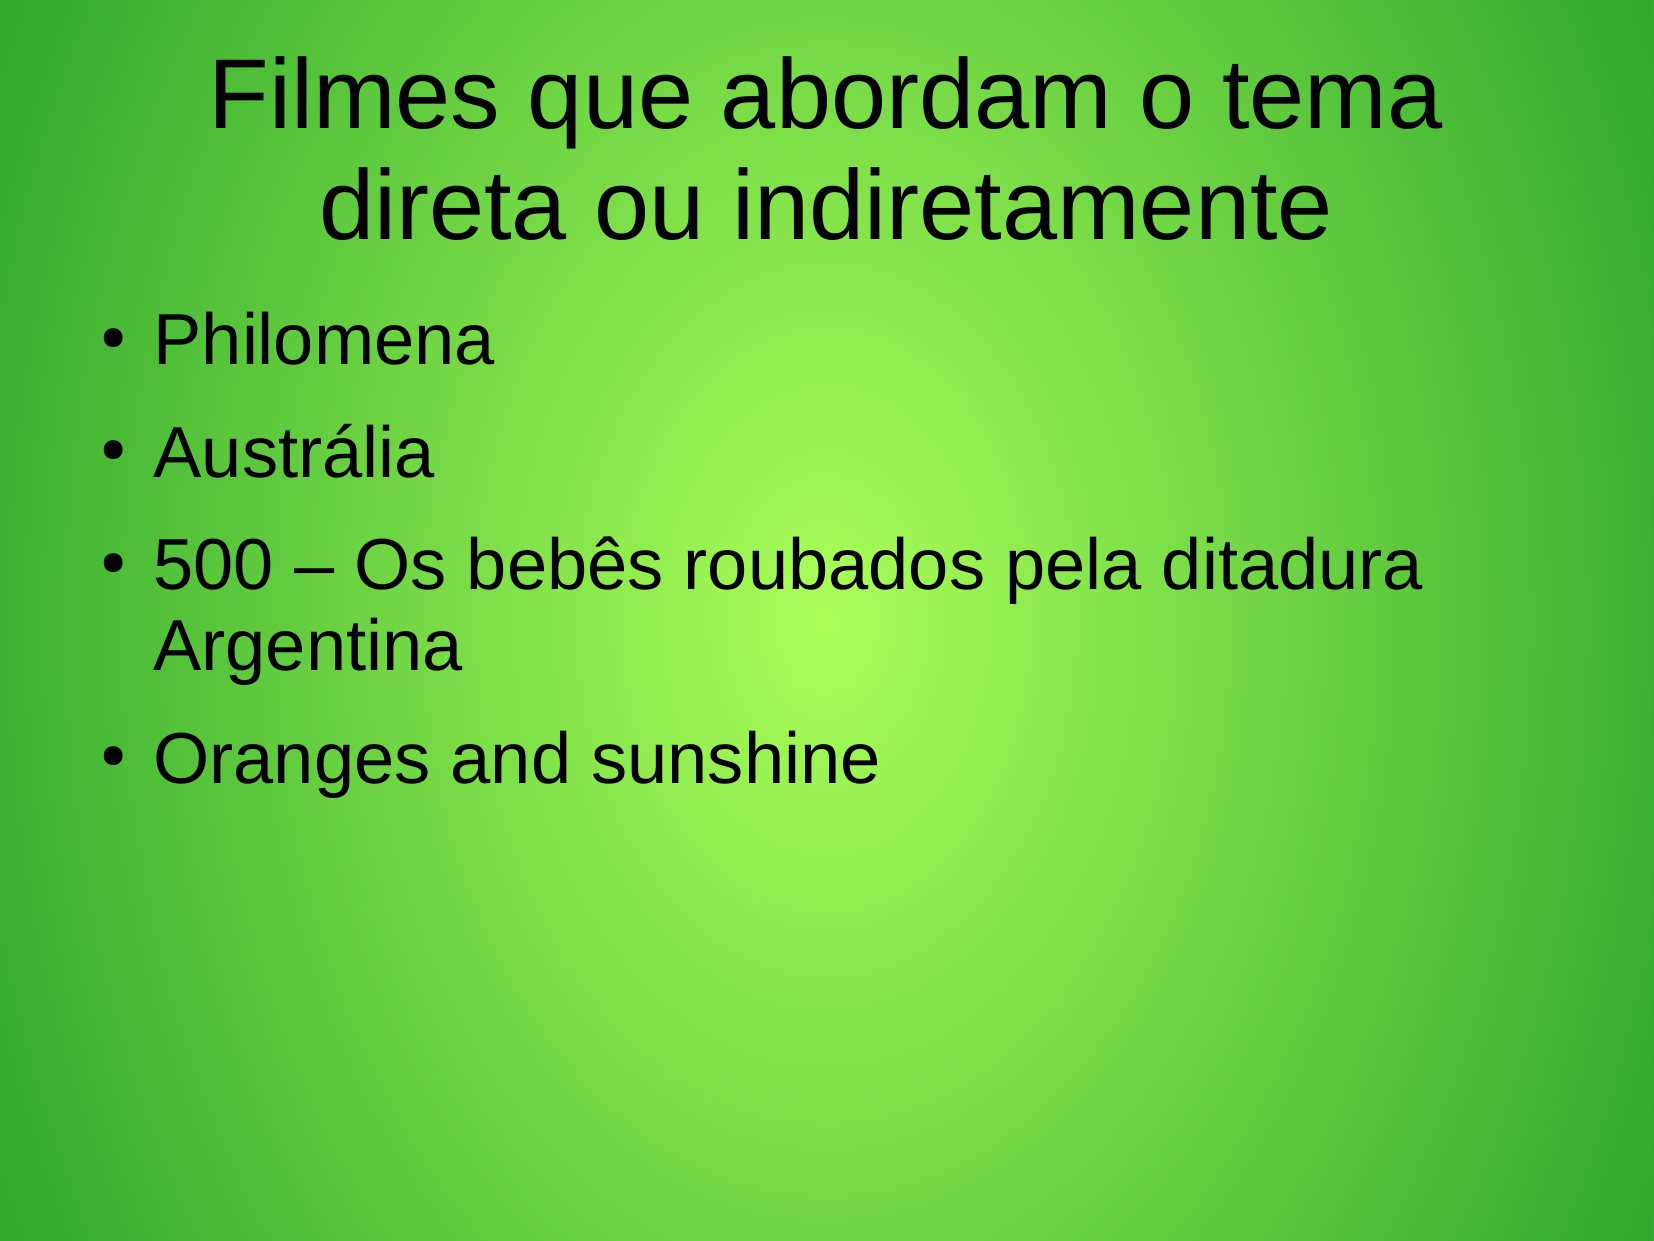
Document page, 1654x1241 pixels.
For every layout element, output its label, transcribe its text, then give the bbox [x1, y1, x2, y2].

title Filmes que abordam o tema direta ou indiretamente [82, 38, 1571, 261]
list Philomena Austrália 500 – Os bebês roubados pela ditadura Argentina Oranges and sunshine [82, 299, 1571, 1019]
